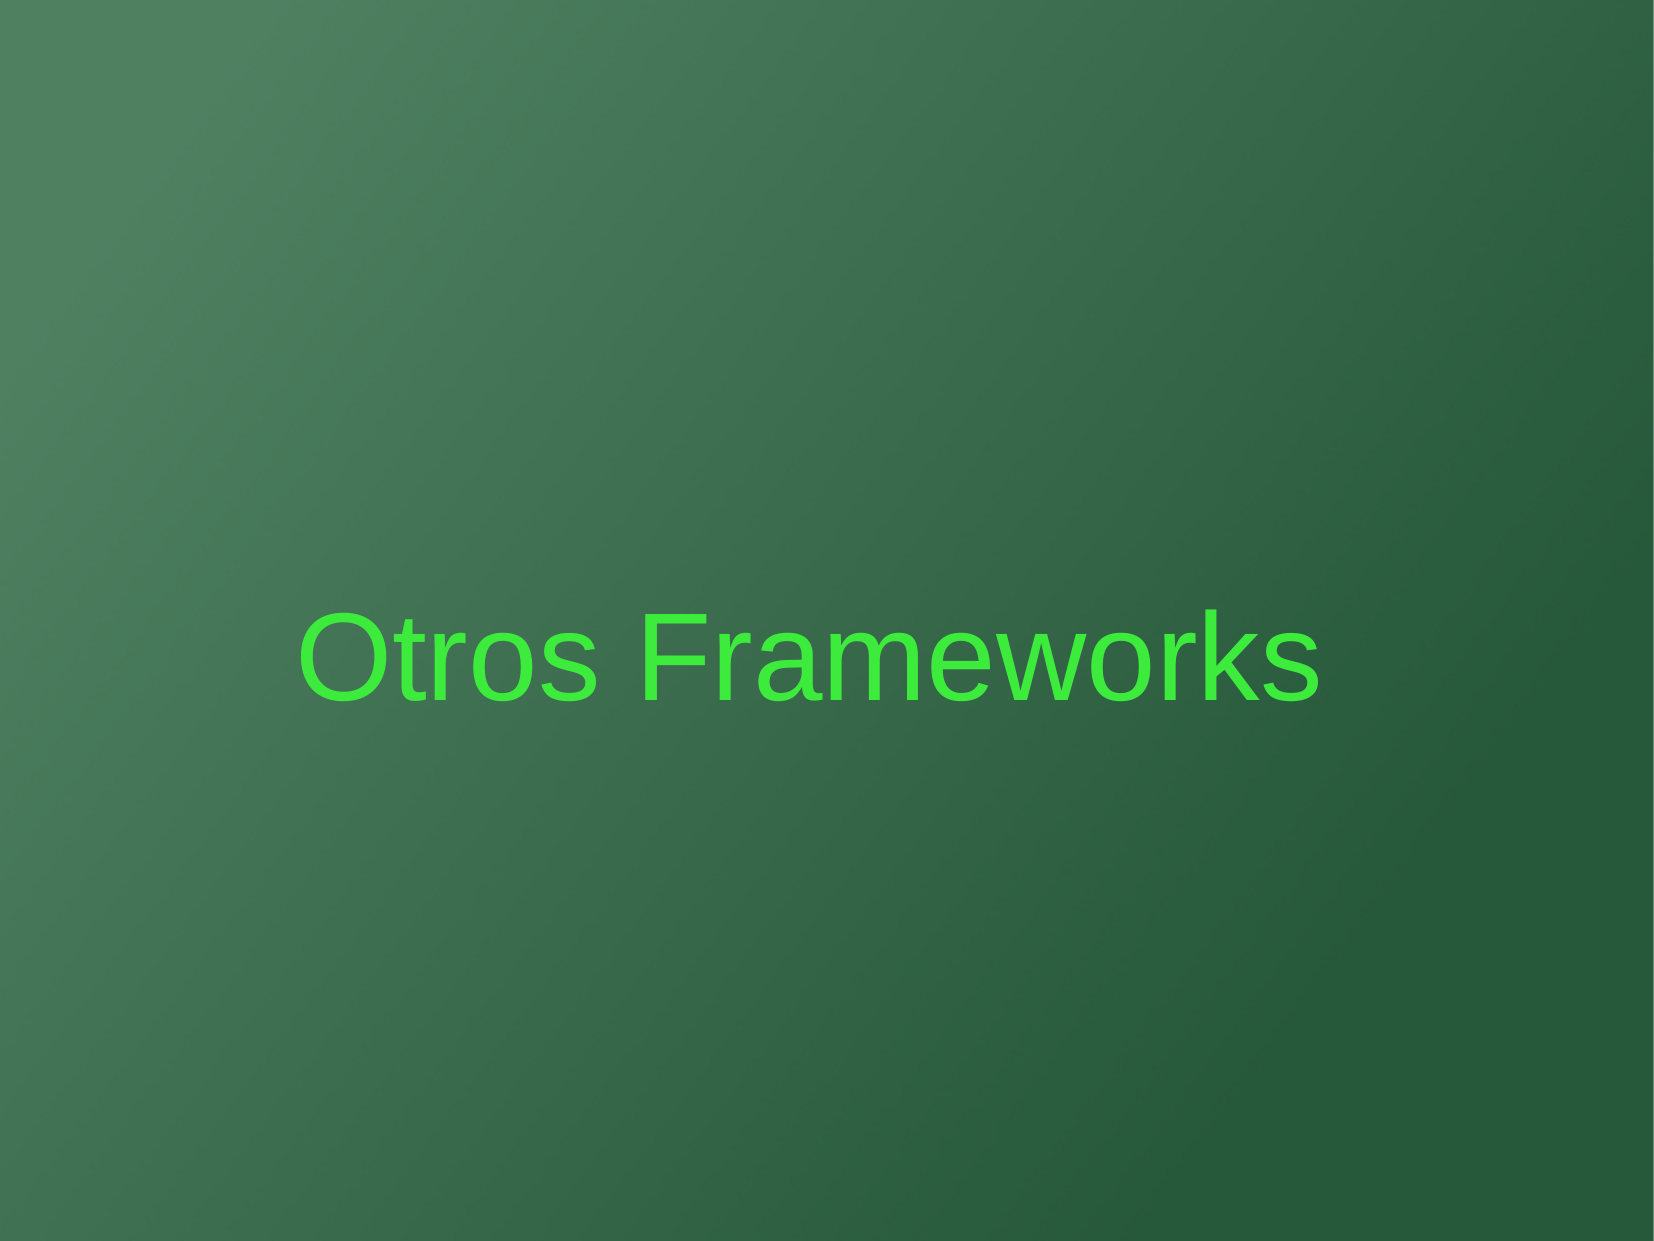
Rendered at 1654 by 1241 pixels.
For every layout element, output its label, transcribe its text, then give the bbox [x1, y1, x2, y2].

picture [0, 0, 1654, 1241]
title Otros Frameworks [295, 561, 1453, 754]
